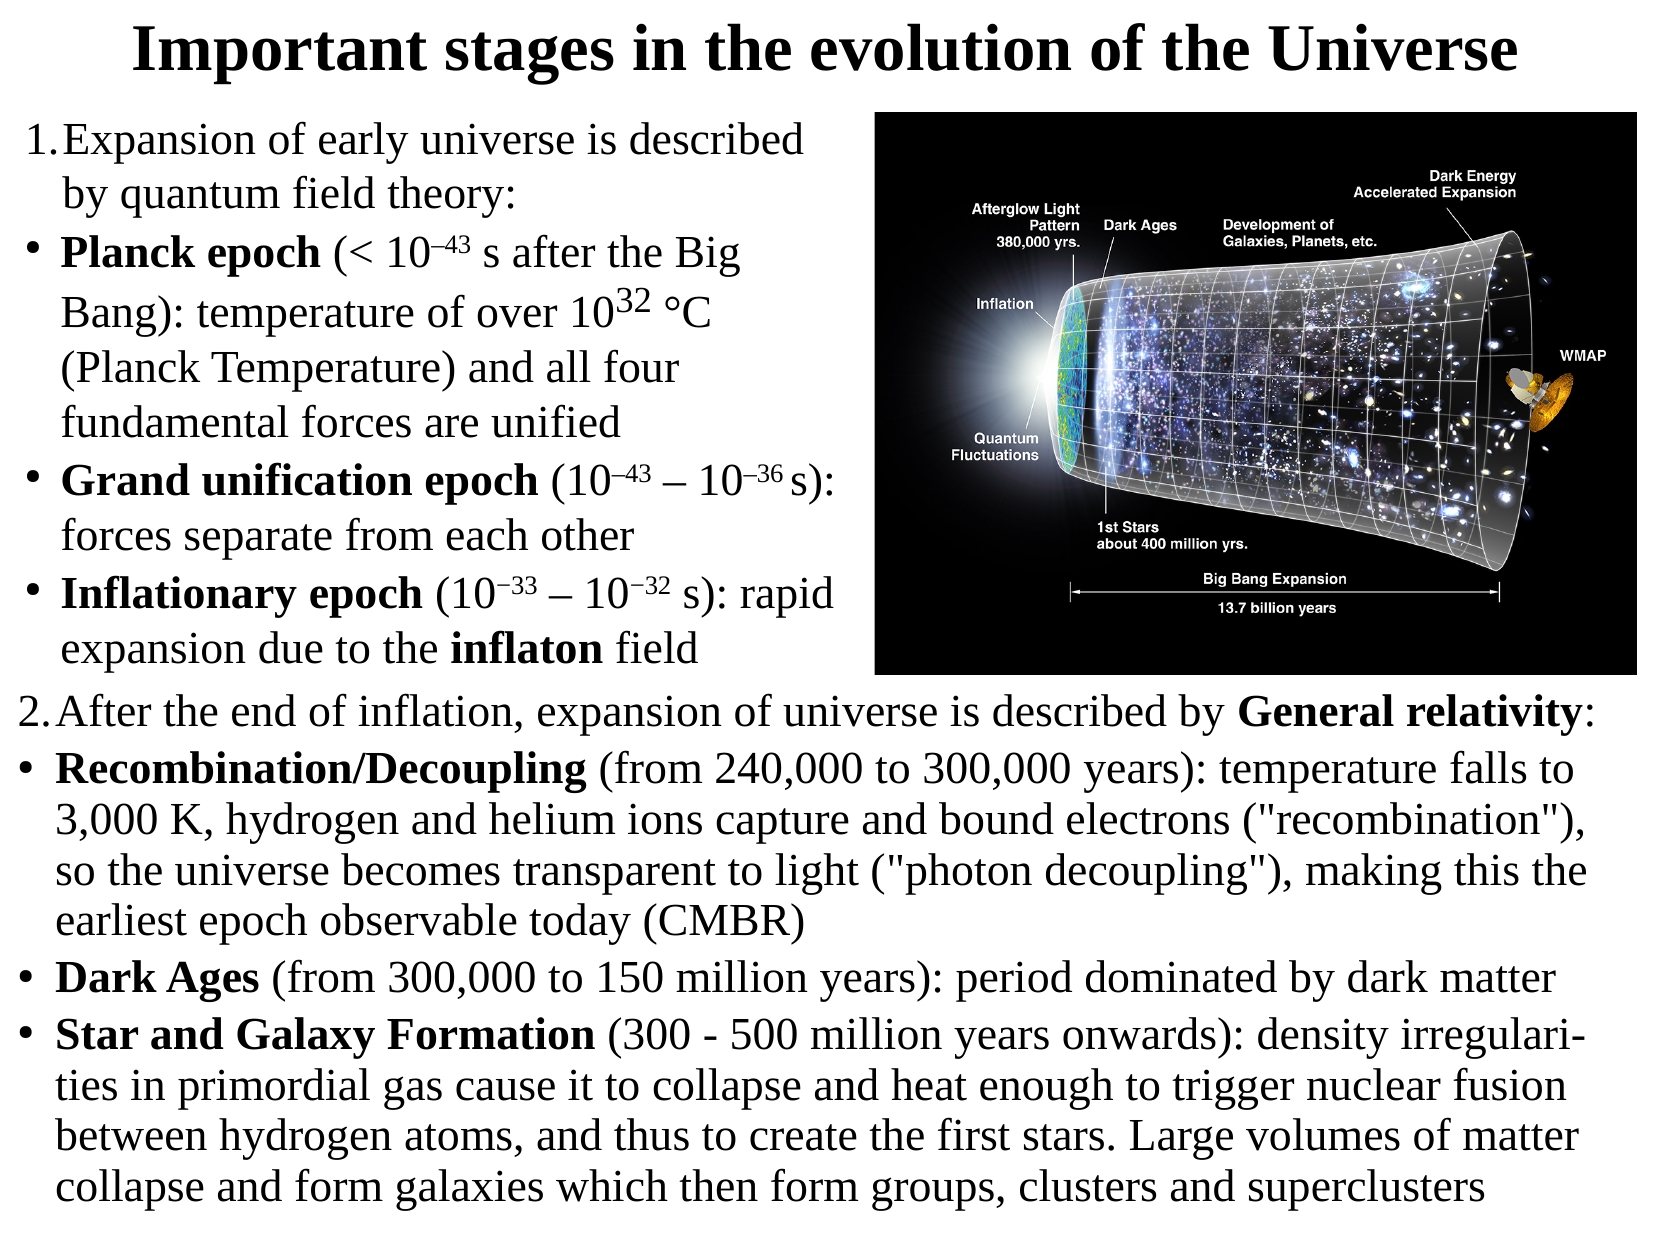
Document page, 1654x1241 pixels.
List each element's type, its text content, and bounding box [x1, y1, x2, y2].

picture [874, 112, 1637, 675]
list Expansion of early universe is described by quantum field theory: Planck epoch (< 10–43 s after the Big Bang): temperature of over 1032 °C (Planck Temperature) and all four fundamental forces are unified Grand unification epoch (10–43 – 10–36 s): forces separate from each other Inflationary epoch (10−33 – 10−32 s): rapid expansion due to the inflaton field [9, 100, 870, 678]
title Important stages in the evolution of the Universe [16, 6, 1638, 90]
text_box After the end of inflation, expansion of universe is described by General relativity: Recombination/Decoupling (from 240,000 to 300,000 years): temperature falls to 3,000 K, hydrogen and helium ions capture and bound electrons ("recombination"), so the universe becomes transparent to light ("photon decoupling"), making this the earliest epoch observable today (CMBR) Dark Ages (from 300,000 to 150 million years): period dominated by dark matter Star and Galaxy Formation (300 - 500 million years onwards): density irregulari-ties in primordial gas cause it to collapse and heat enough to trigger nuclear fusion between hydrogen atoms, and thus to create the first stars. Large volumes of matter collapse and form galaxies which then form groups, clusters and superclusters [2, 678, 1647, 1221]
